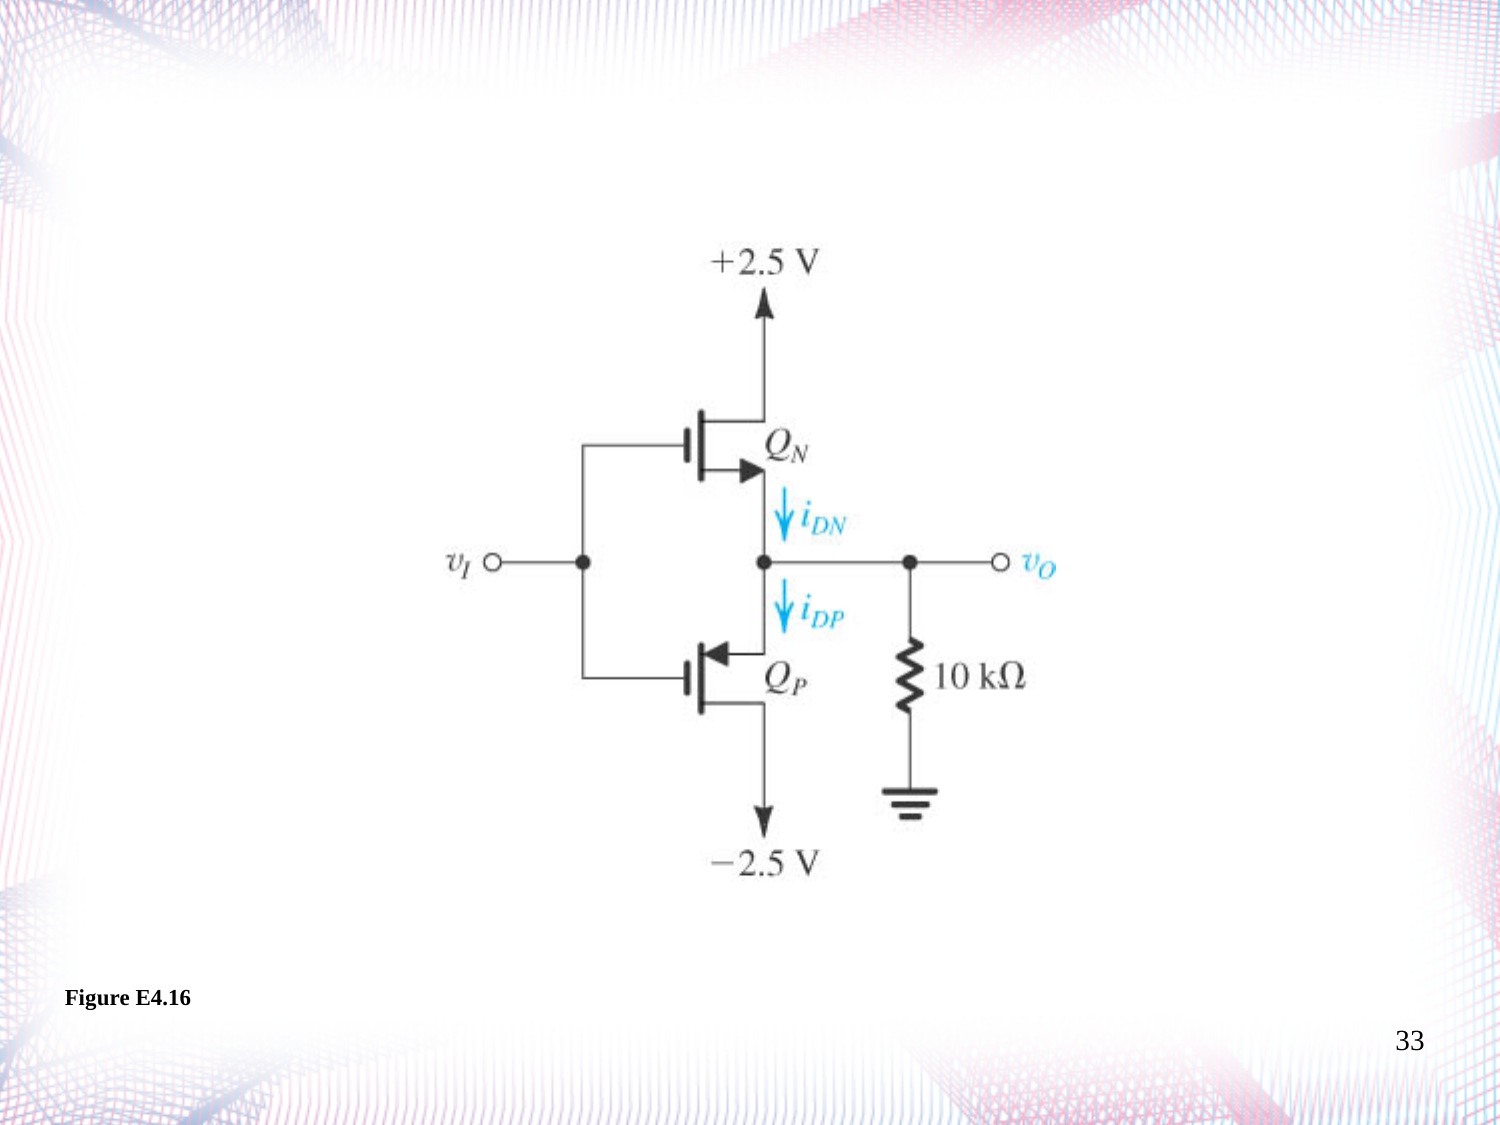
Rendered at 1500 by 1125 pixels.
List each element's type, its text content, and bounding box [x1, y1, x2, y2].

picture [0, 0, 1500, 1125]
text_box Figure E4.16 [49, 975, 1213, 1018]
